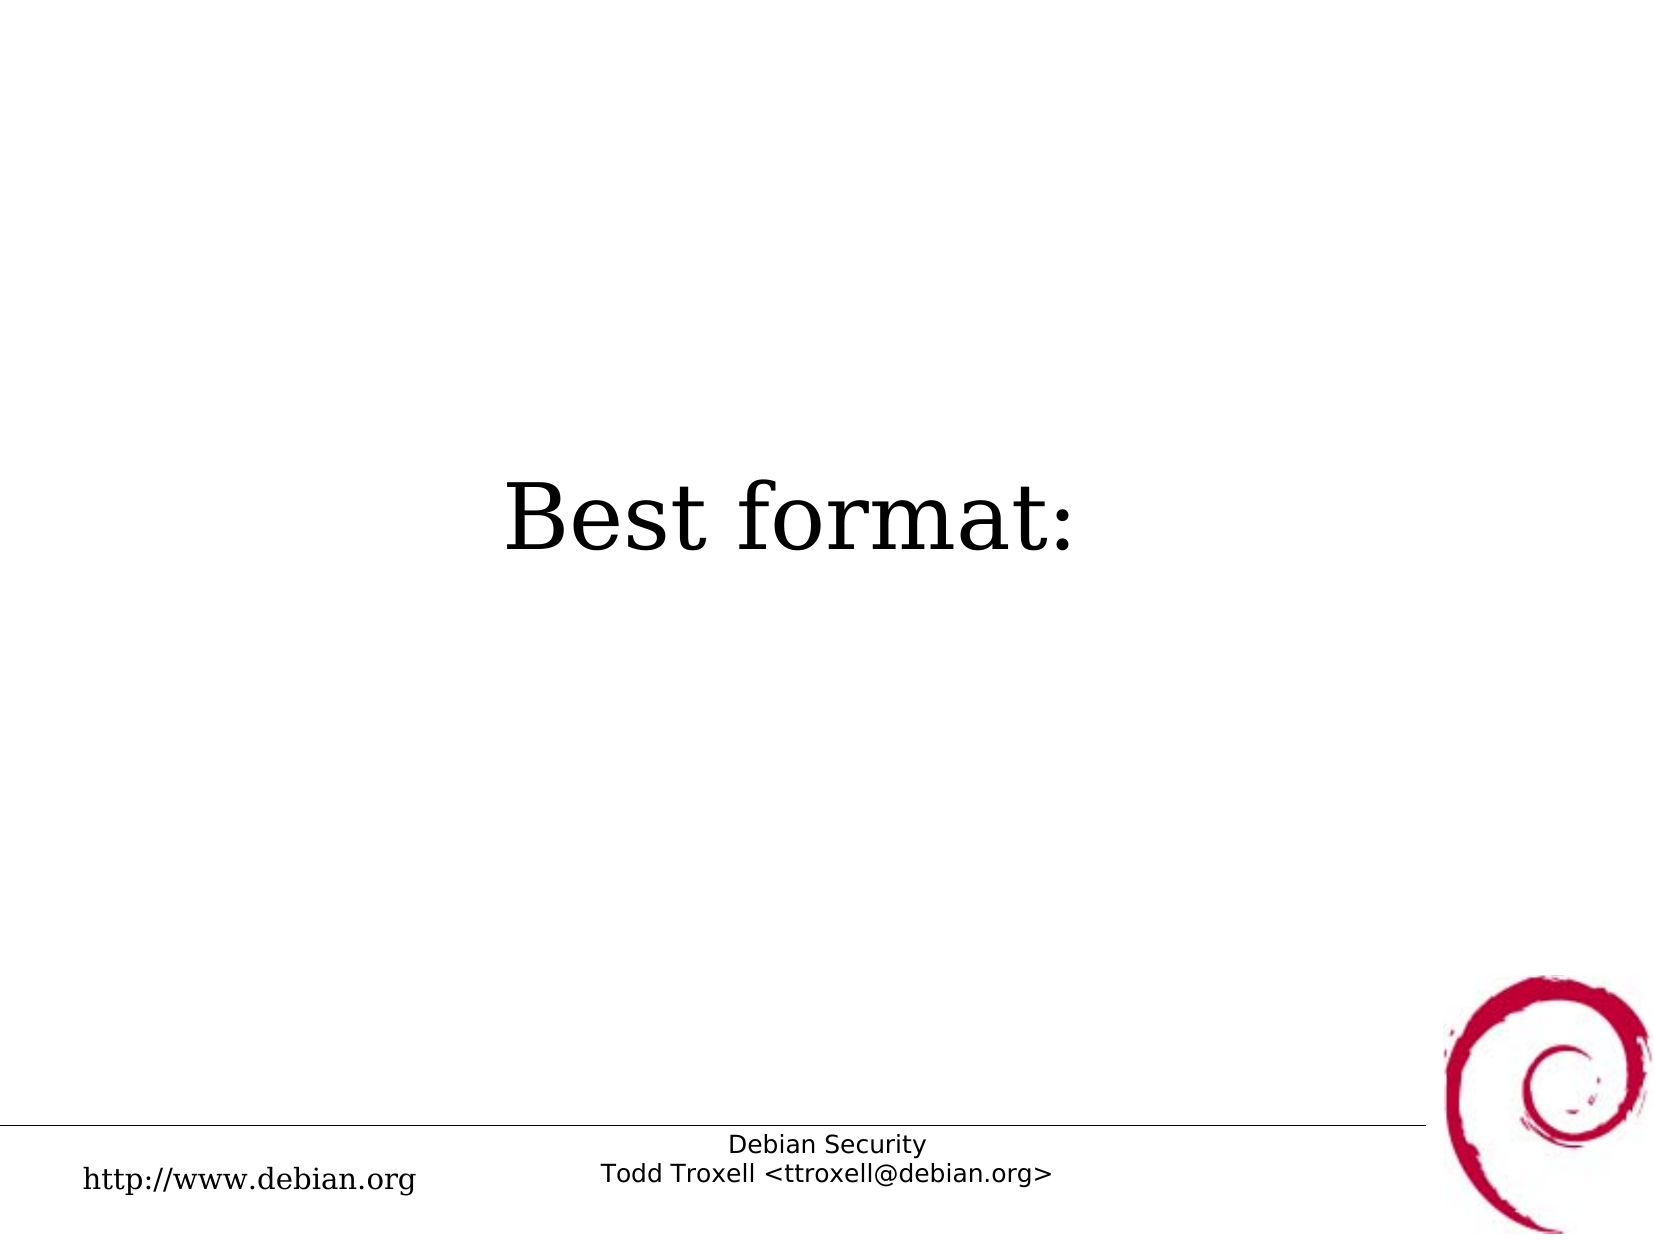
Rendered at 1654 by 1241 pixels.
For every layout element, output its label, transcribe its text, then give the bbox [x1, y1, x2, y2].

text_box Best format: [487, 457, 1163, 579]
picture [1443, 975, 1654, 1234]
